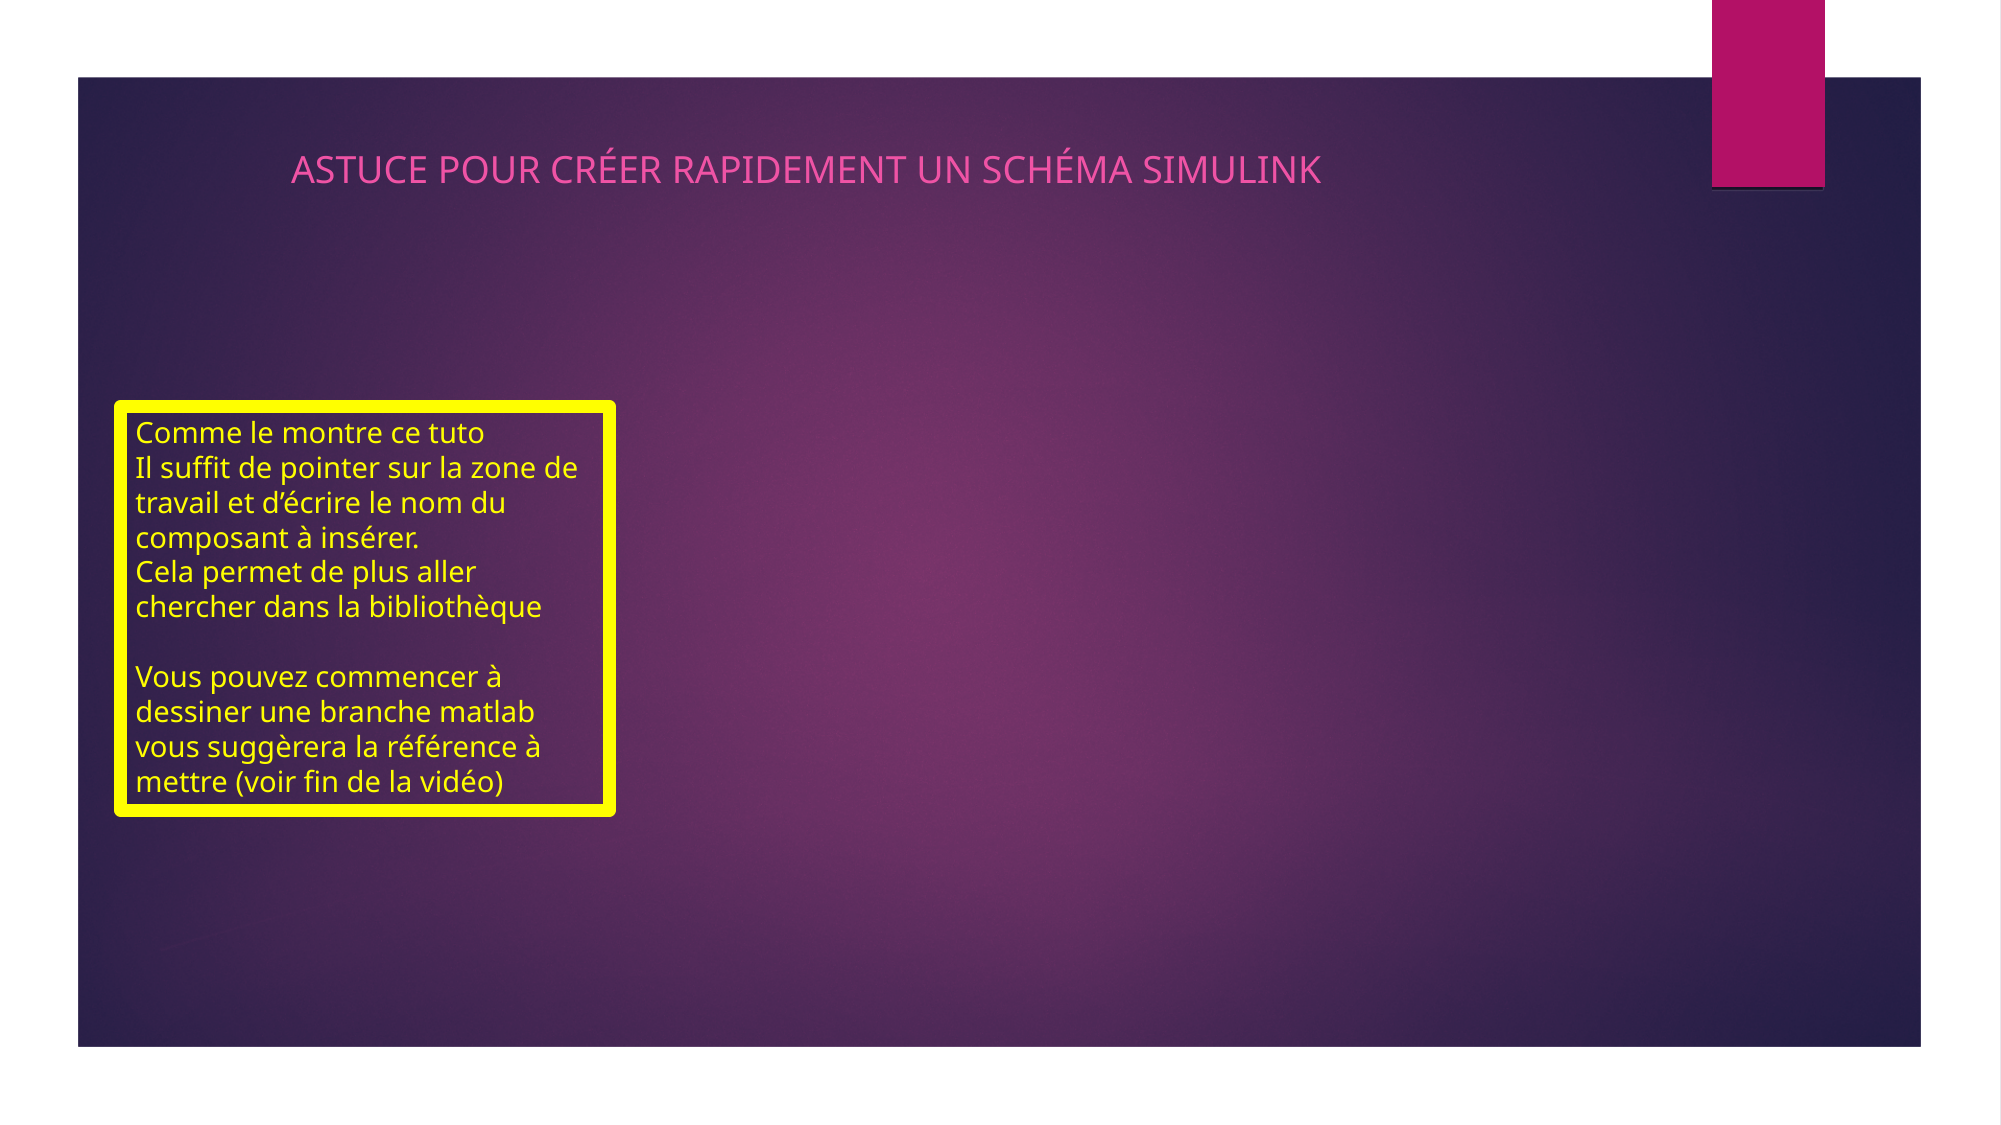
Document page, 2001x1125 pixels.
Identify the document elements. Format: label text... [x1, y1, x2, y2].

subtitle Astuce pour créer rapidement un schéma simulink [276, 138, 1446, 245]
picture [636, 219, 1880, 999]
text_box Comme le montre ce tuto Il suffit de pointer sur la zone de travail et d’écrire le nom du composant à insérer. Cela permet de plus aller chercher dans la bibliothèque Vous pouvez commencer à dessiner une branche matlab vous suggèrera la référence à mettre (voir fin de la vidéo) [120, 406, 610, 811]
